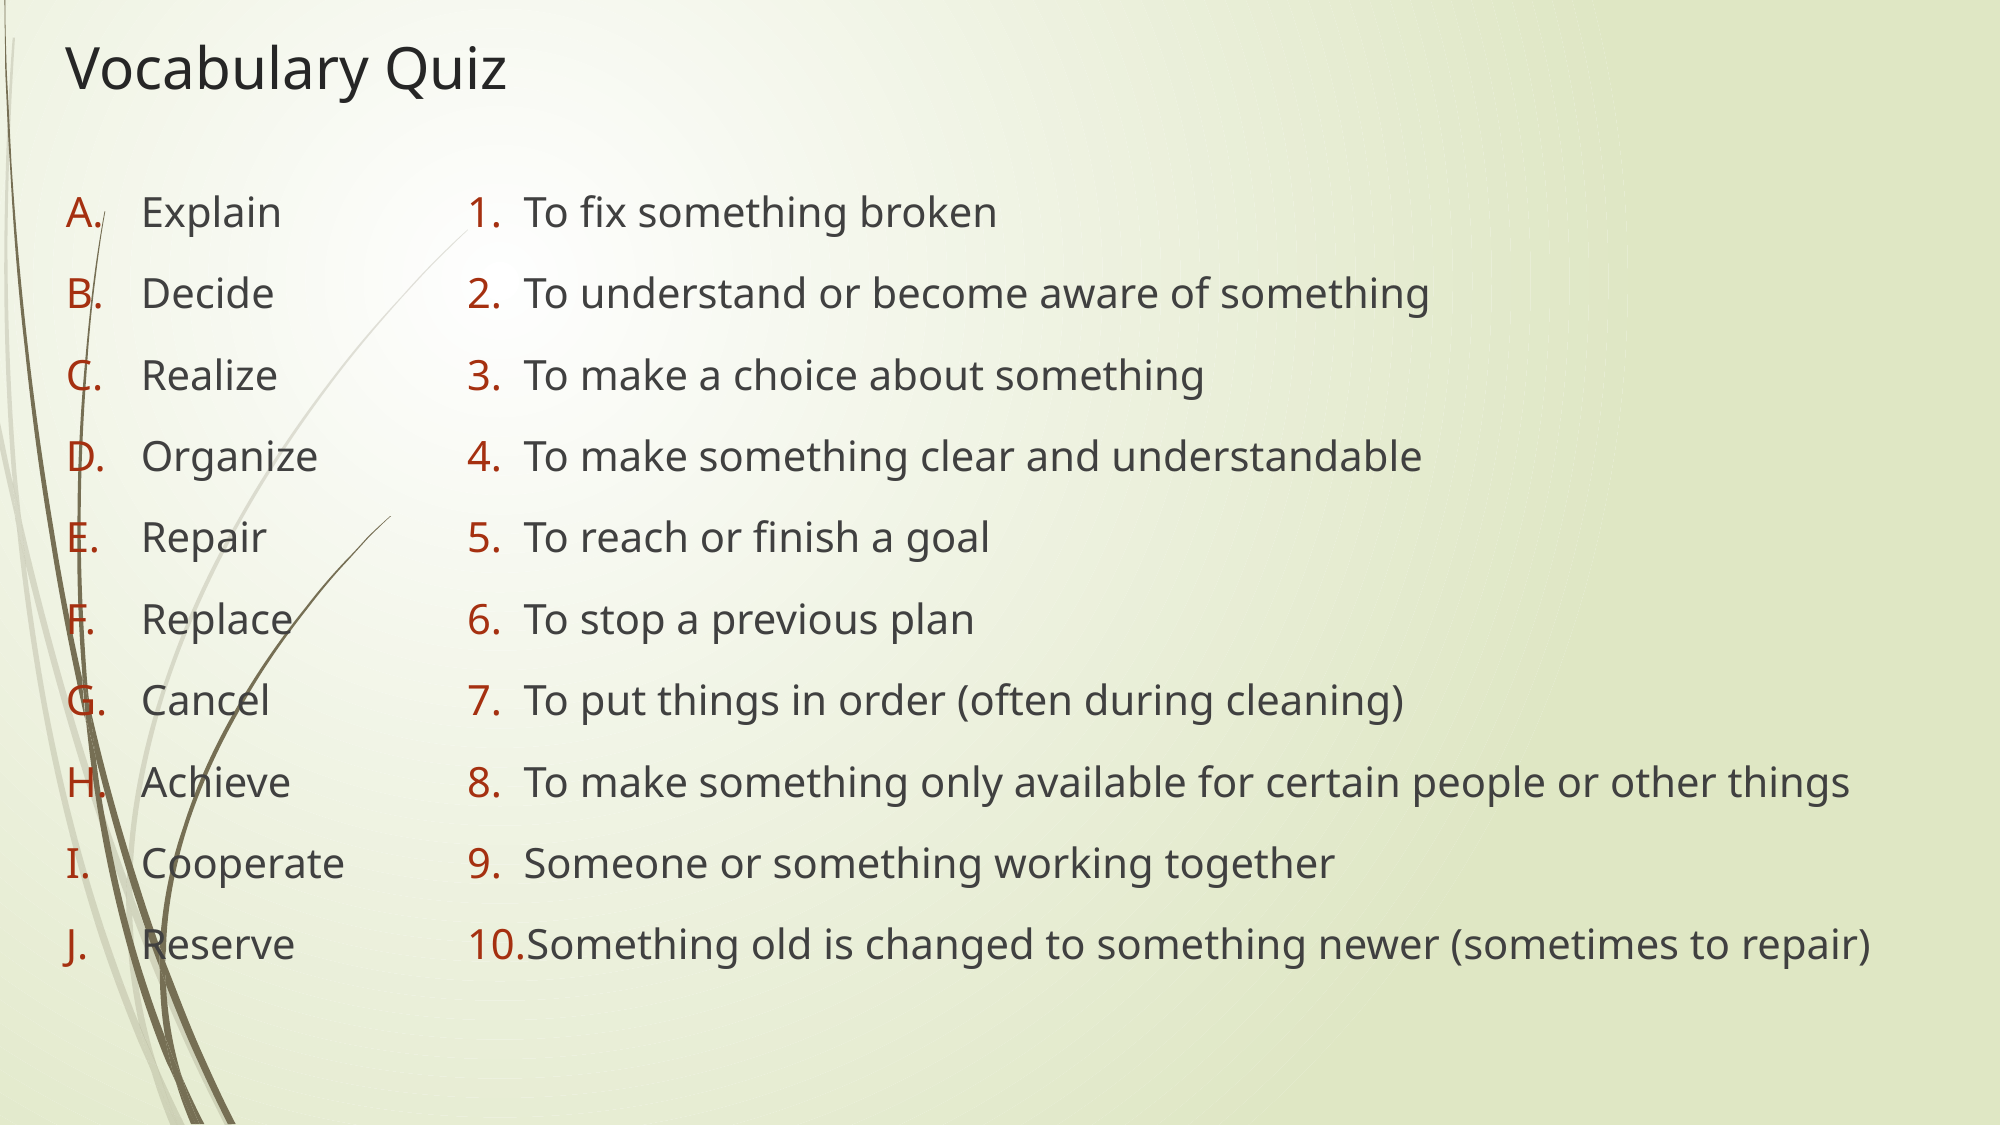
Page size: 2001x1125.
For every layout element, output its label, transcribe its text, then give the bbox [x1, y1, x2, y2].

text_box To fix something broken To understand or become aware of something To make a choice about something To make something clear and understandable To reach or finish a goal To stop a previous plan To put things in order (often during cleaning) To make something only available for certain people or other things Someone or something working together Something old is changed to something newer (sometimes to repair) [452, 153, 1950, 1102]
title Vocabulary Quiz [50, 23, 1950, 154]
list Explain Decide Realize Organize Repair Replace Cancel Achieve Cooperate Reserve [50, 153, 366, 1102]
